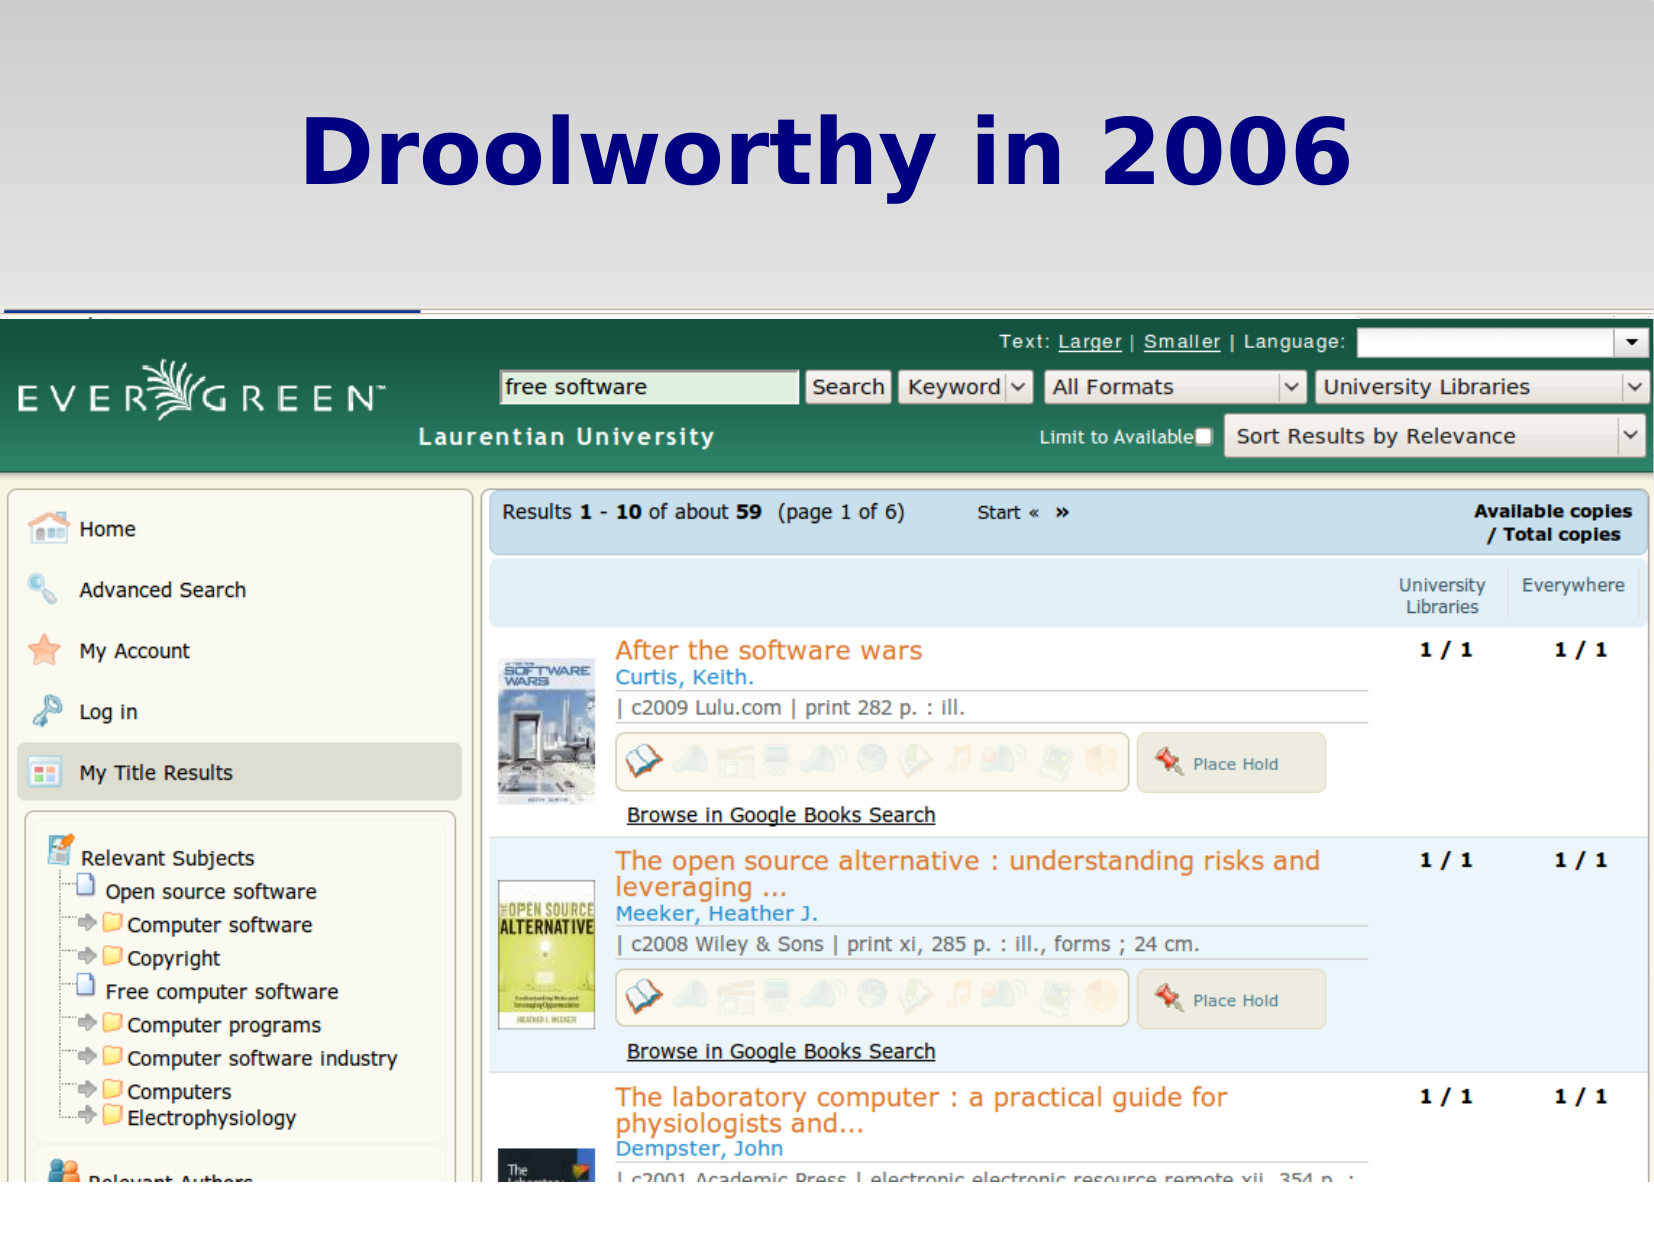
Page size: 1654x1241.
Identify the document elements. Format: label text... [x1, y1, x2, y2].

title Droolworthy in 2006 [82, 56, 1571, 250]
picture [0, 306, 1654, 1182]
